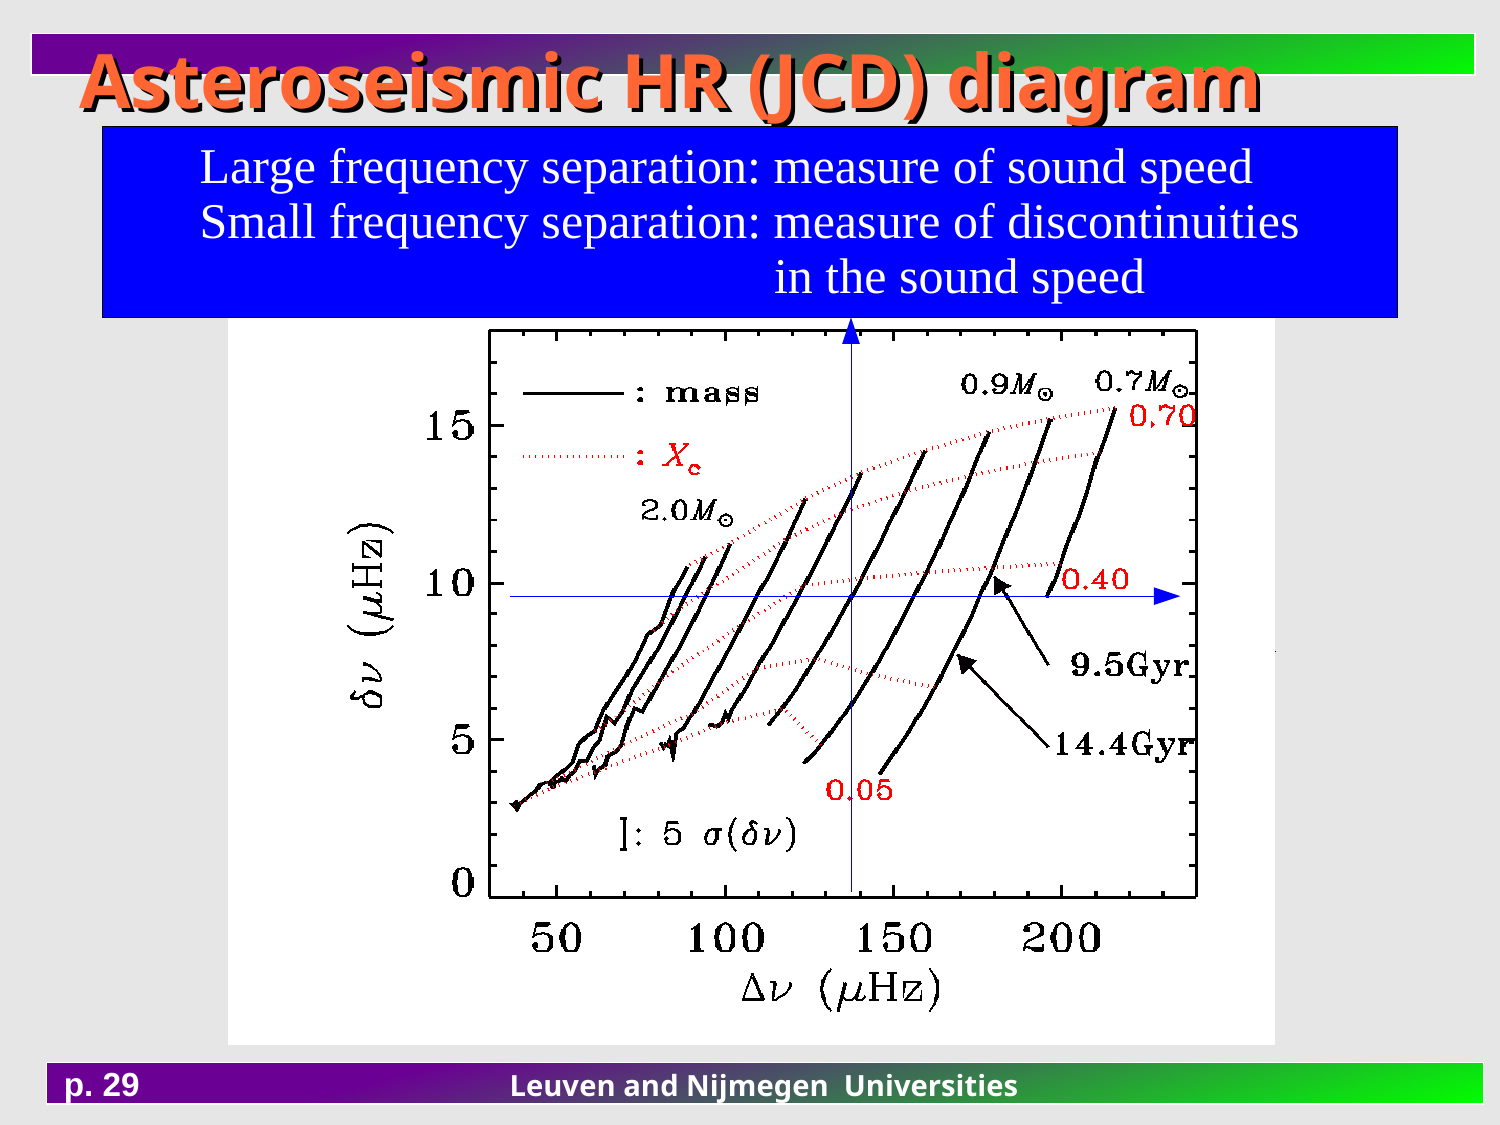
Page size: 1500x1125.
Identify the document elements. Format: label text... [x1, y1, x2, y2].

title Asteroseismic HR (JCD) diagram [63, 18, 1500, 243]
picture [228, 318, 1276, 1046]
text_box Large frequency separation: measure of sound speed Small frequency separation: measure of discontinuities in the sound speed [102, 126, 1398, 318]
